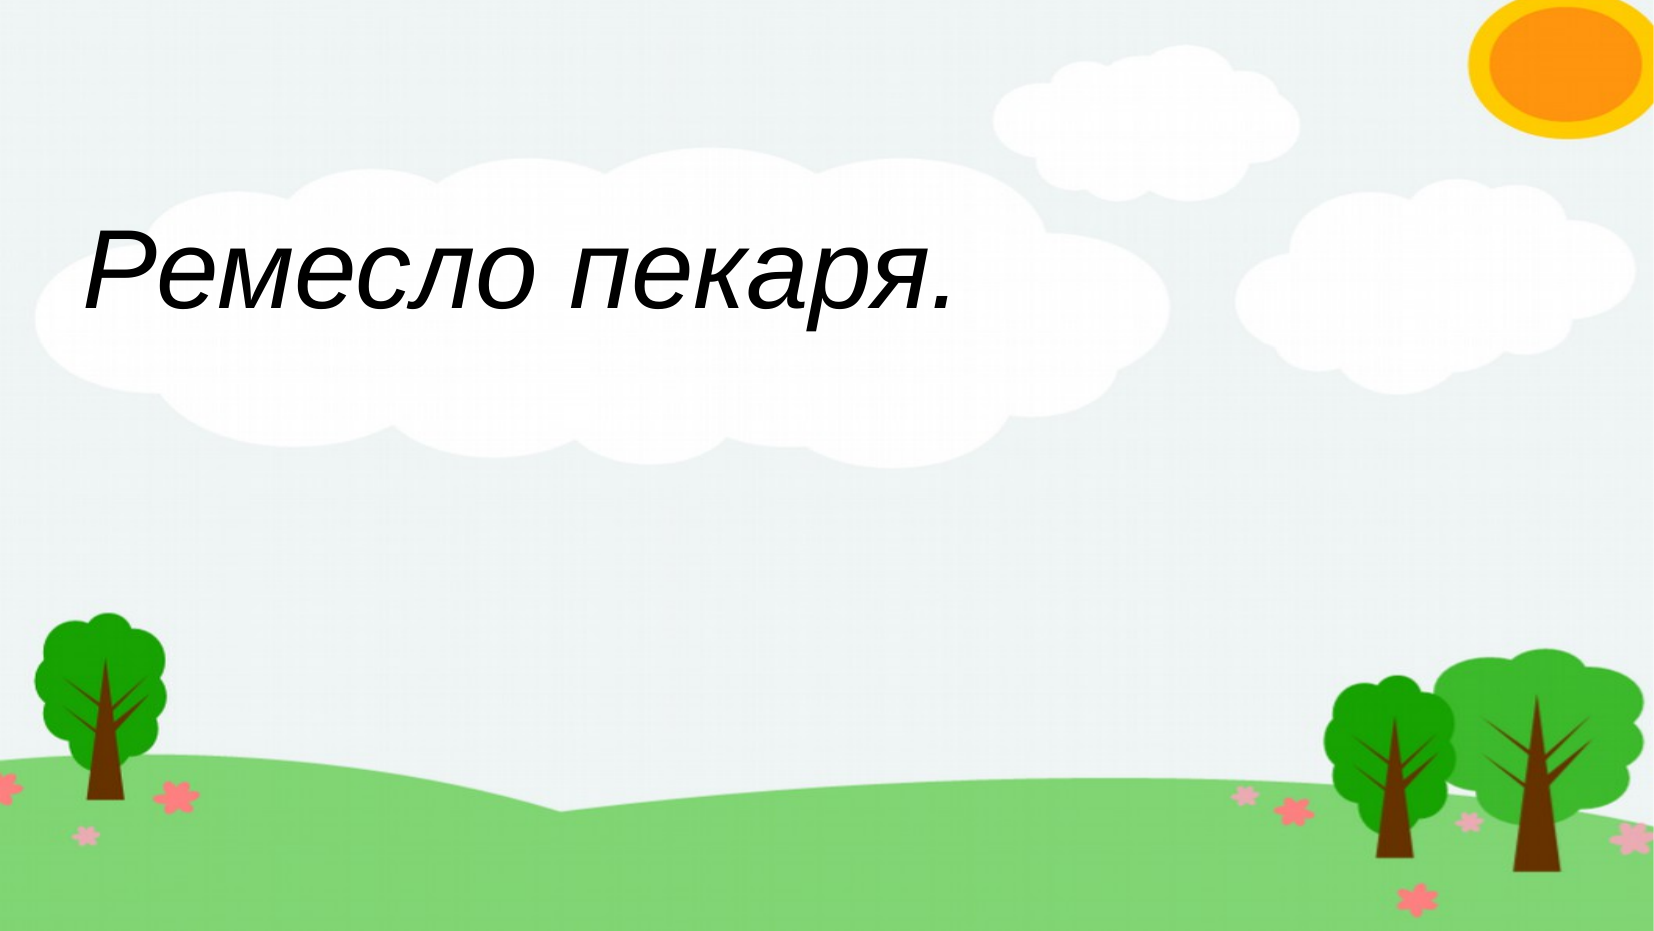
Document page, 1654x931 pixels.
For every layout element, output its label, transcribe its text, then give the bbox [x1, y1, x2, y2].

title Ремесло пекаря. [82, 192, 1571, 348]
picture [0, 0, 1654, 931]
